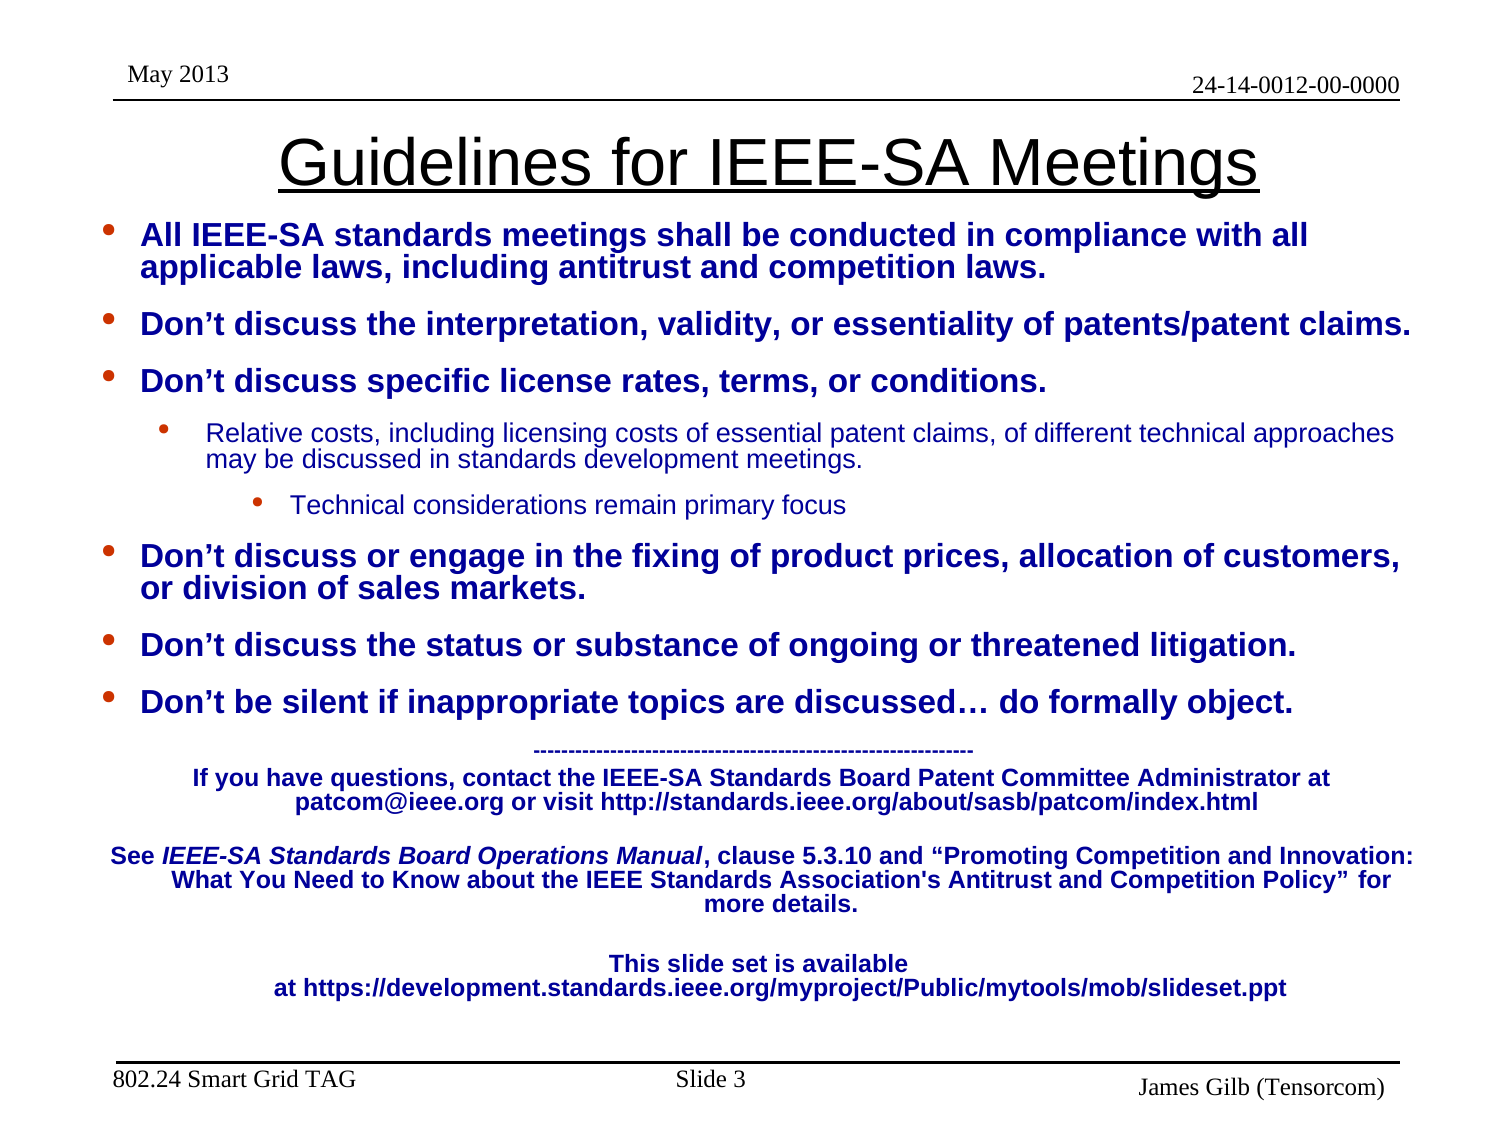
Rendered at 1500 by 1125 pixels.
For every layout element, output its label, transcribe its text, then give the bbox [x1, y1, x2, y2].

title Guidelines for IEEE-SA Meetings [75, 108, 1463, 209]
text_box All IEEE-SA standards meetings shall be conducted in compliance with all applicable laws, including antitrust and competition laws. Don’t discuss the interpretation, validity, or essentiality of patents/patent claims. Don’t discuss specific license rates, terms, or conditions. Relative costs, including licensing costs of essential patent claims, of different technical approaches may be discussed in standards development meetings. Technical considerations remain primary focus Don’t discuss or engage in the fixing of product prices, allocation of customers, or division of sales markets. Don’t discuss the status or substance of ongoing or threatened litigation. Don’t be silent if inappropriate topics are discussed… do formally object. --------------------------------------------------------------- If you have questions, contact the IEEE-SA Standards Board Patent Committee Administrator at patcom@ieee.org or visit http://standards.ieee.org/about/sasb/patcom/index.html See IEEE-SA Standards Board Operations Manual, clause 5.3.10 and “Promoting Competition and Innovation: What You Need to Know about the IEEE Standards Association's Antitrust and Competition Policy” for more details. This slide set is available at https://development.standards.ieee.org/myproject/Public/mytools/mob/slideset.ppt [87, 187, 1438, 1050]
